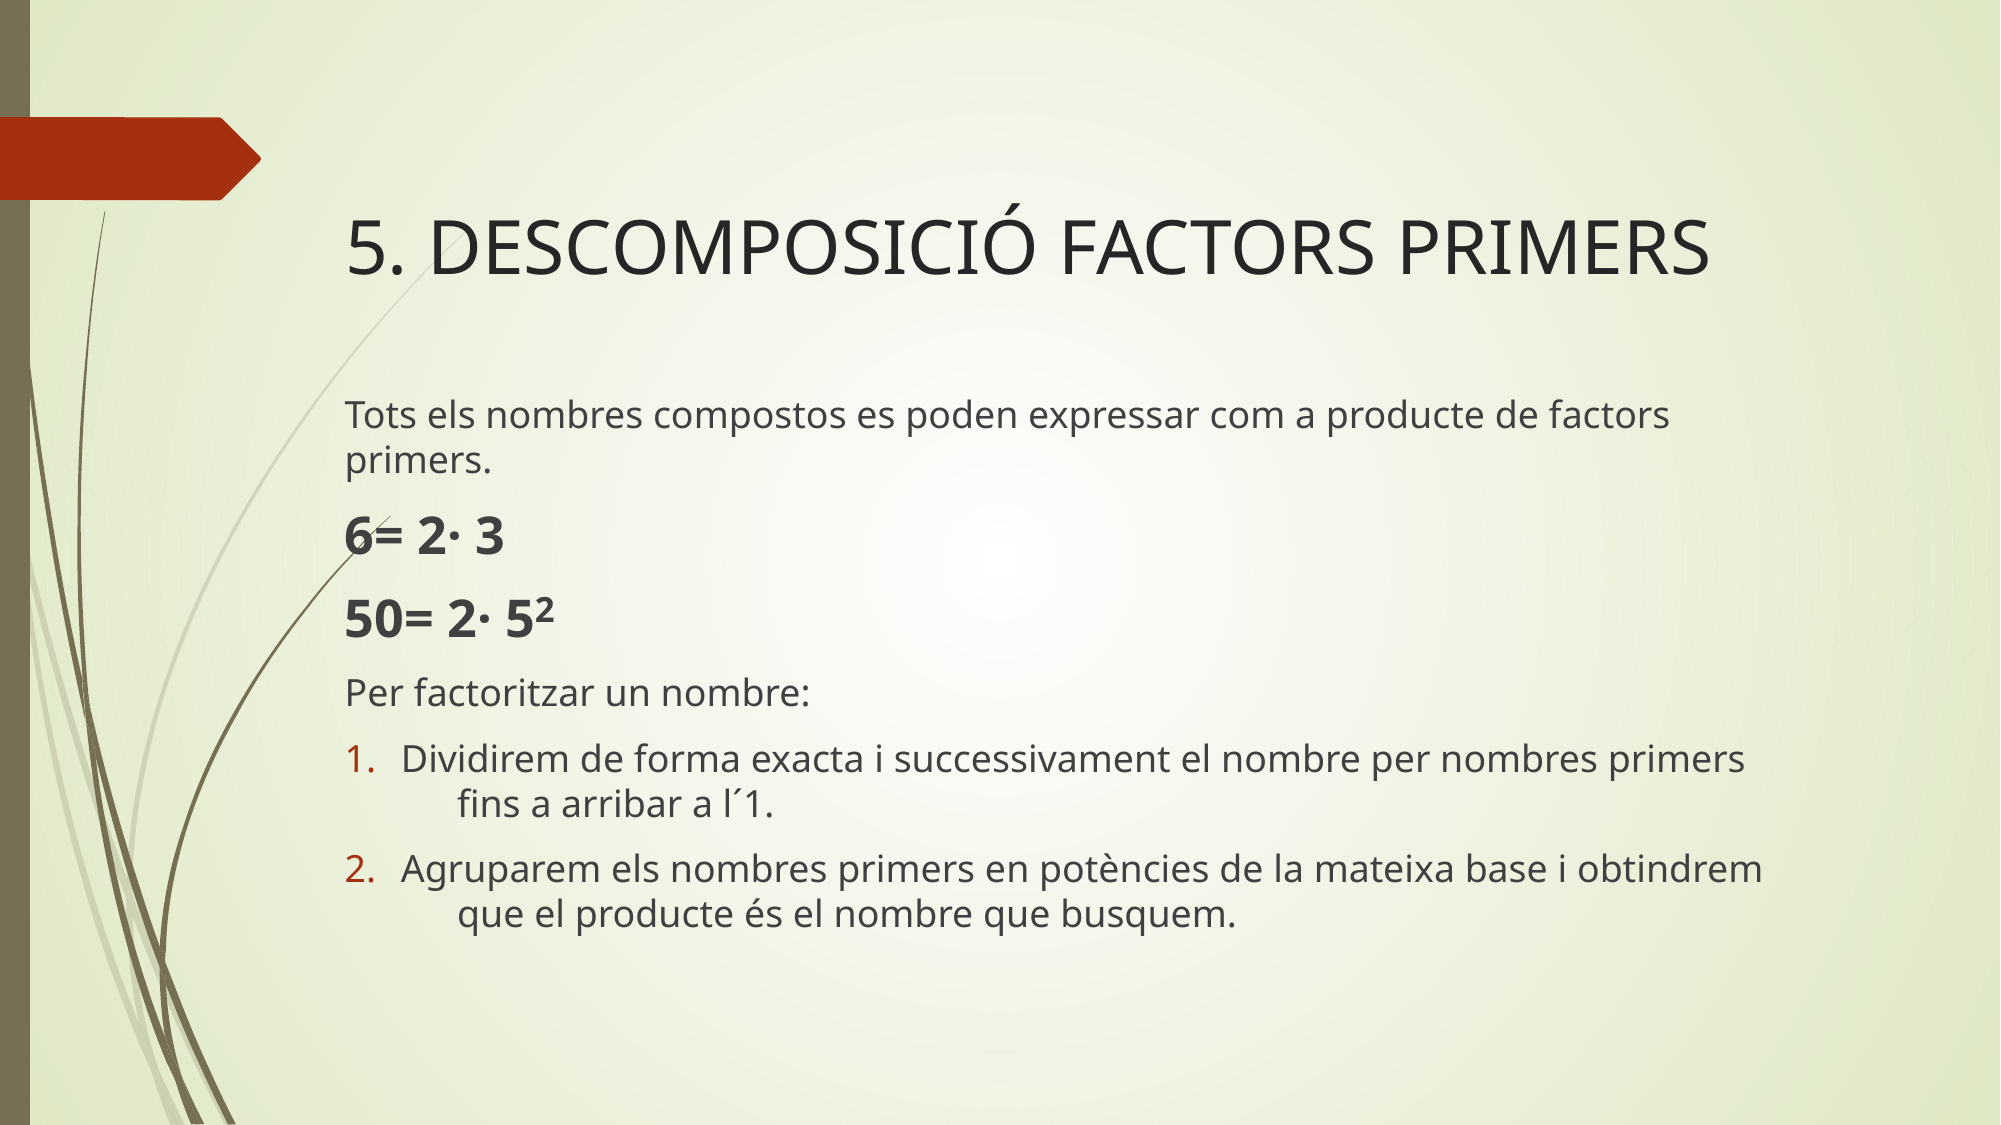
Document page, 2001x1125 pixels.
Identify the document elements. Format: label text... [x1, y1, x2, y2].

text_box 5. DESCOMPOSICIÓ FACTORS PRIMERS [330, 192, 1793, 328]
text_box Tots els nombres compostos es poden expressar com a producte de factors primers. 6= 2· 3 50= 2· 52 Per factoritzar un nombre: Dividirem de forma exacta i successivament el nombre per nombres primers fins a arribar a l´1. Agruparem els nombres primers en potències de la mateixa base i obtindrem que el producte és el nombre que busquem. [329, 383, 1793, 980]
